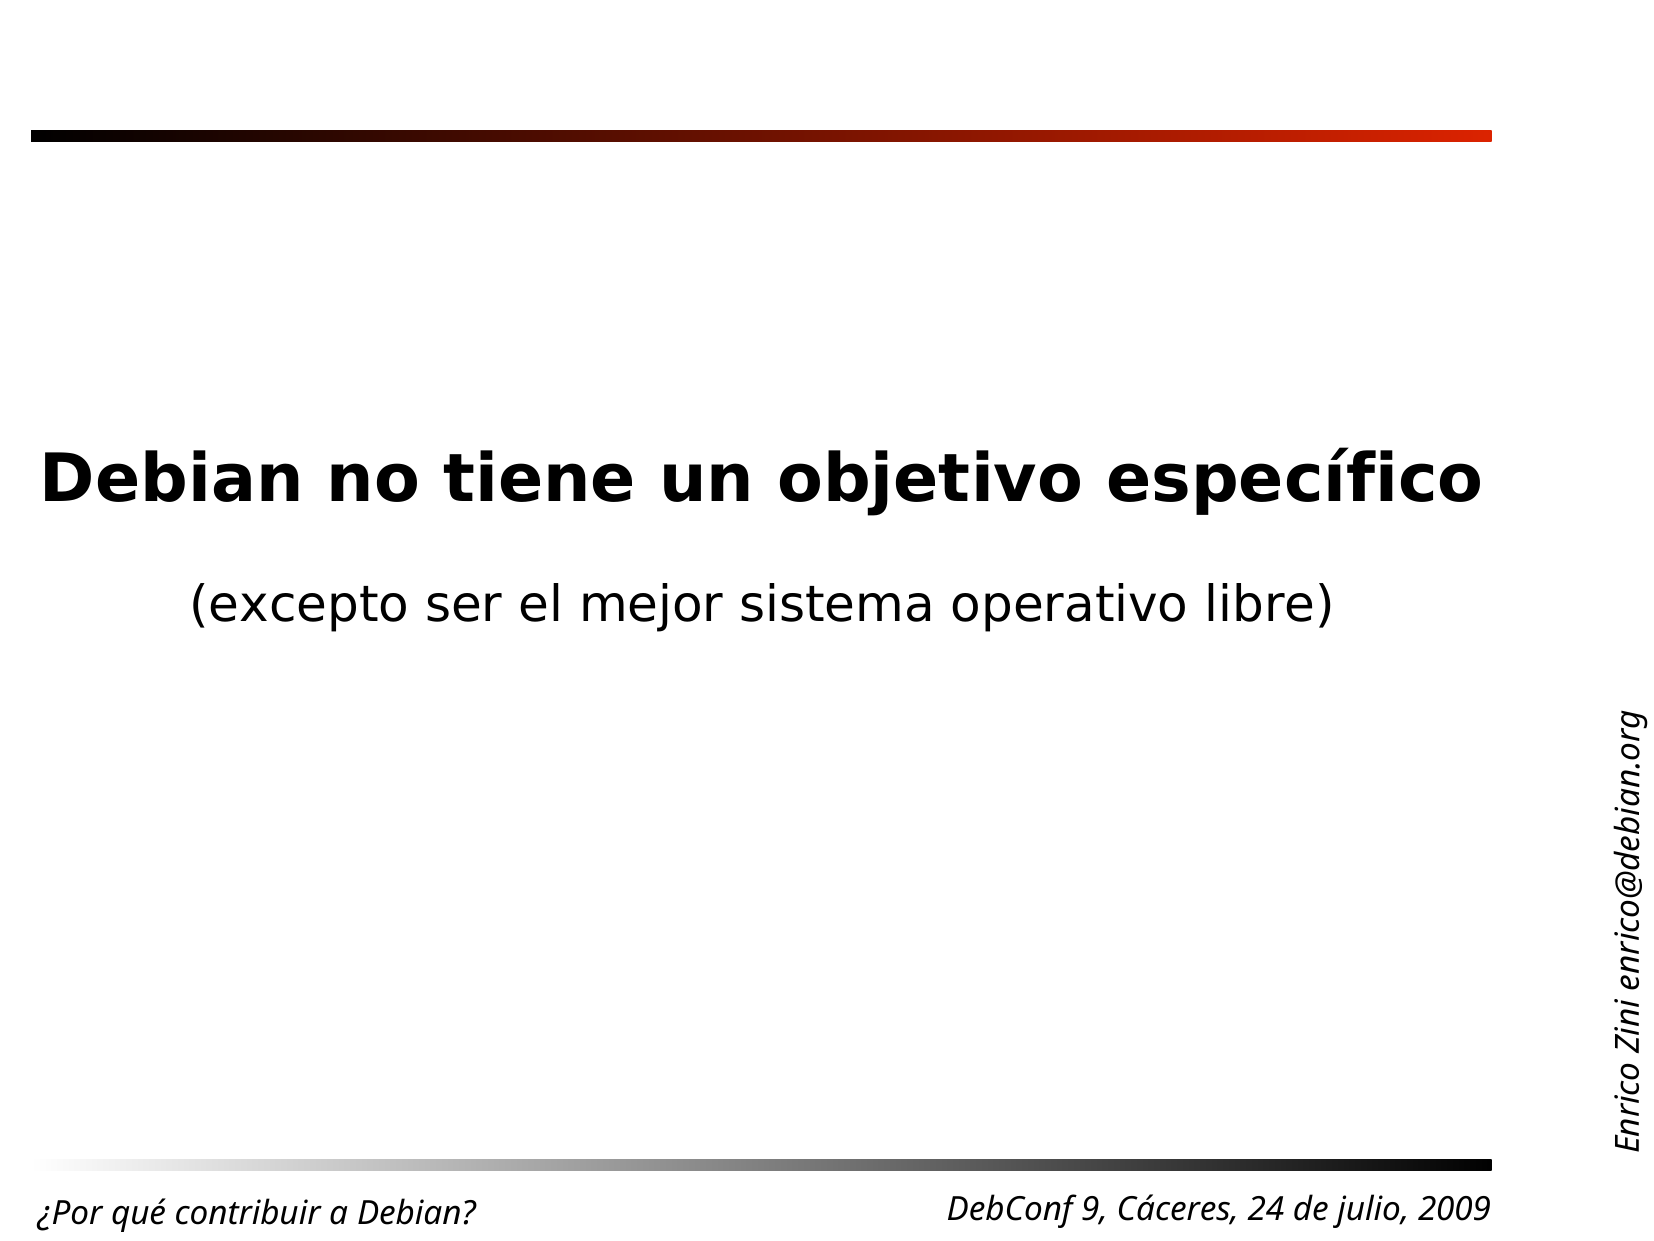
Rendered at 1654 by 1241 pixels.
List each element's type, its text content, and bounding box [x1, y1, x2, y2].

text_box Debian no tiene un objetivo específico (excepto ser el mejor sistema operativo libre) [30, 439, 1495, 634]
